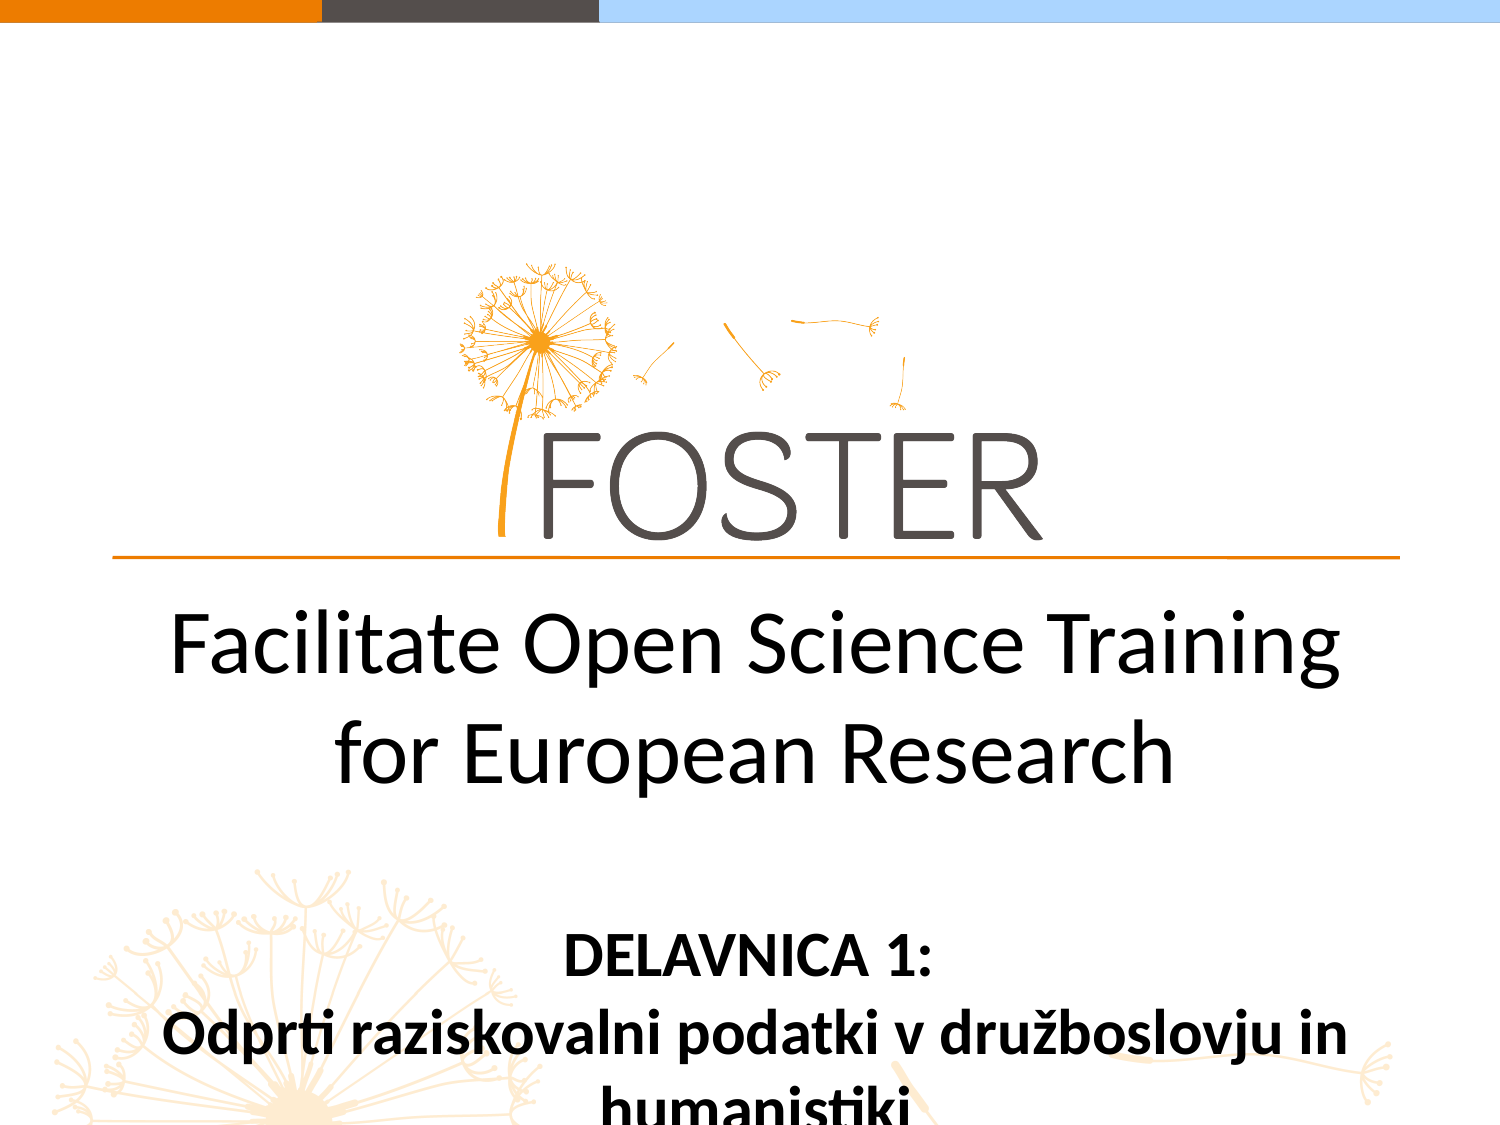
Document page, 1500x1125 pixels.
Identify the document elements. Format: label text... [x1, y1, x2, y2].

picture [876, 1117, 883, 1125]
picture [699, 1106, 709, 1125]
picture [841, 1106, 854, 1125]
picture [611, 1105, 622, 1125]
text_box [0, 0, 1500, 22]
picture [731, 1118, 742, 1125]
picture [9, 861, 1400, 1125]
picture [764, 1105, 775, 1125]
picture [459, 263, 1043, 575]
subtitle Facilitate Open Science Training for European Research DELAVNICA 1: Odprti raziskovalni podatki v družboslovju in humanistiki 18. junij 2014, Arhiv družboslovnih podatkov, Fakulteta za družbene vede, Univerza v Ljubljani [112, 575, 1400, 863]
picture [680, 1105, 691, 1125]
